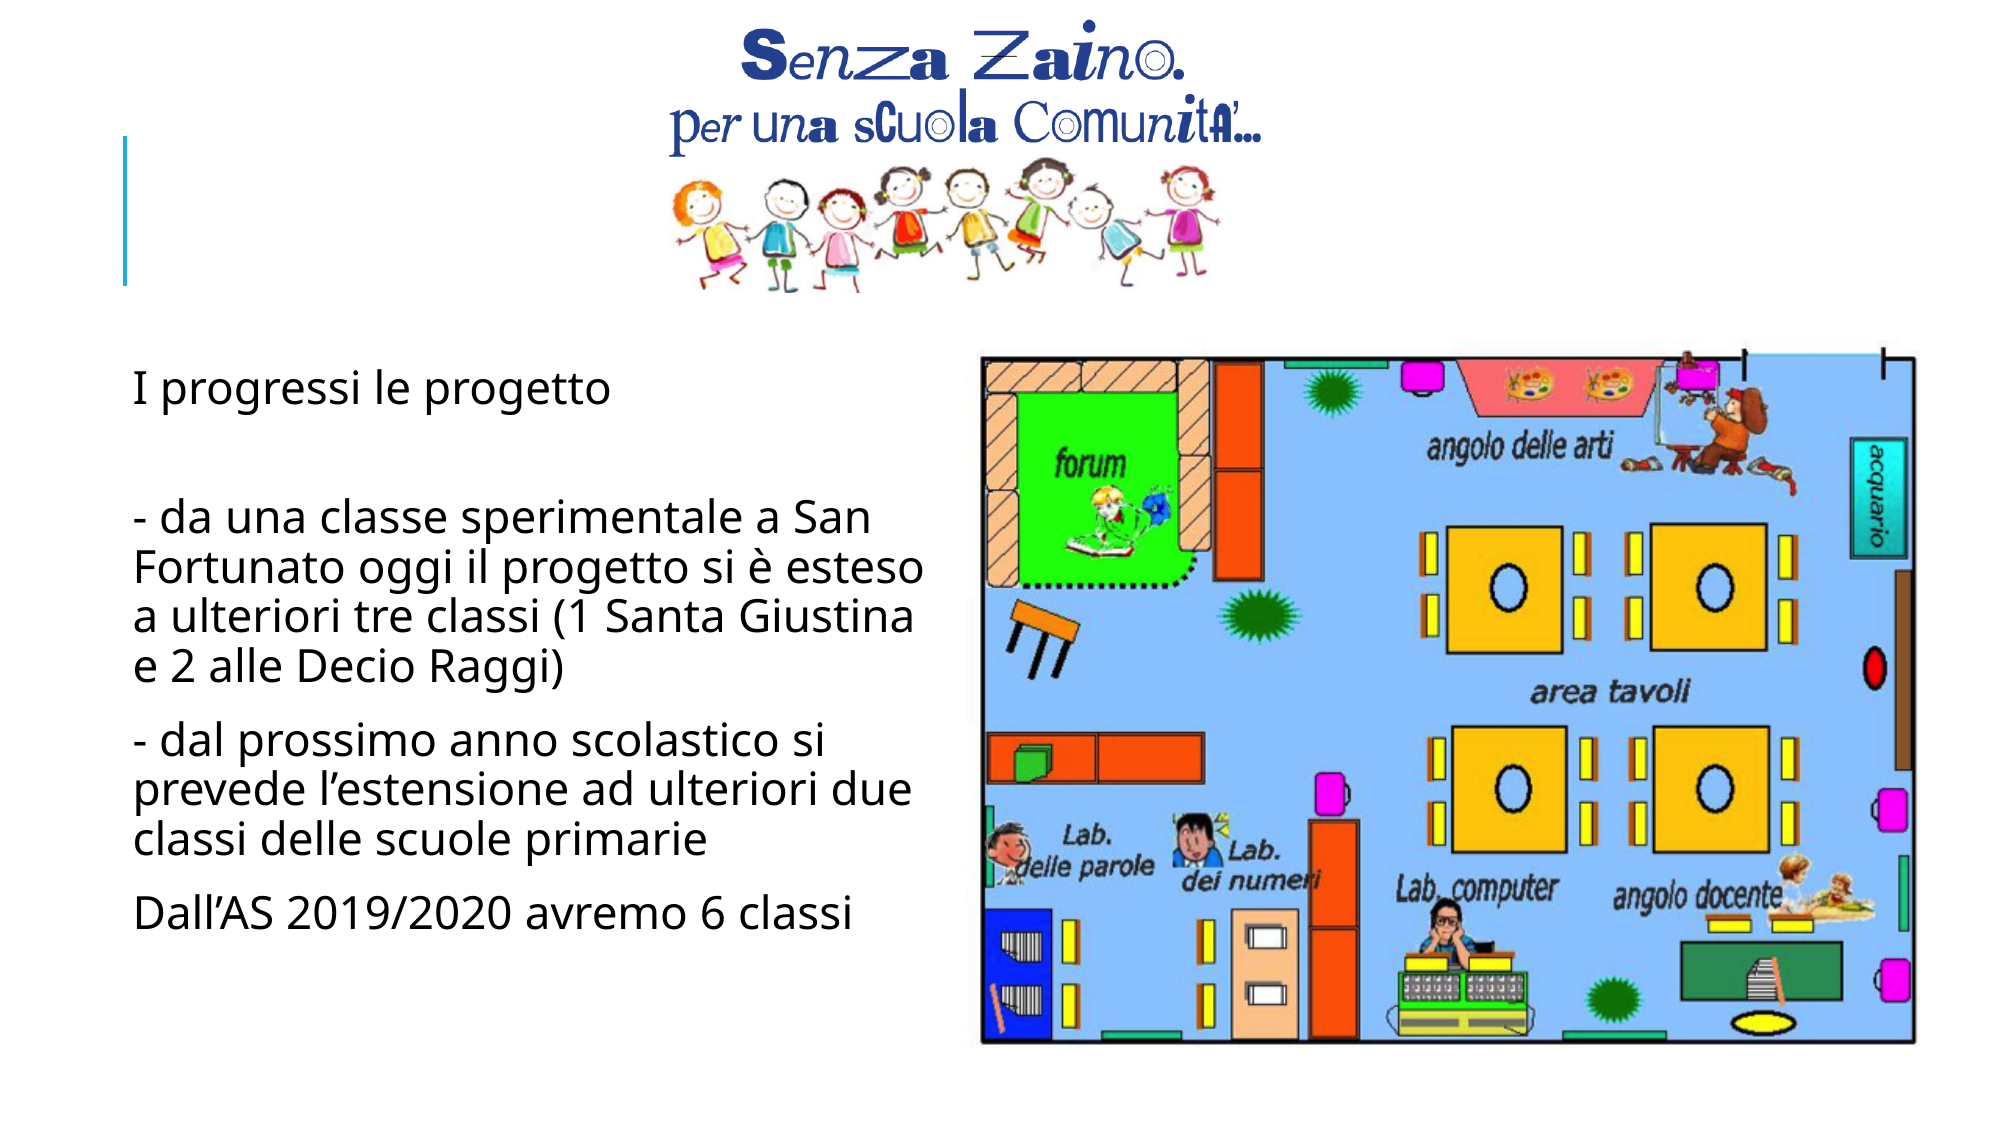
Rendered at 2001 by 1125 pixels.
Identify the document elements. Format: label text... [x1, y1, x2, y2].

list - da una classe sperimentale a San Fortunato oggi il progetto si è esteso a ulteriori tre classi (1 Santa Giustina e 2 alle Decio Raggi) - dal prossimo anno scolastico si prevede l’estensione ad ulteriori due classi delle scuole primarie Dall’AS 2019/2020 avremo 6 classi [102, 486, 948, 1035]
list I progressi le progetto [102, 357, 948, 486]
picture [965, 338, 1922, 1065]
picture [669, 19, 1261, 293]
title [168, 96, 1763, 342]
